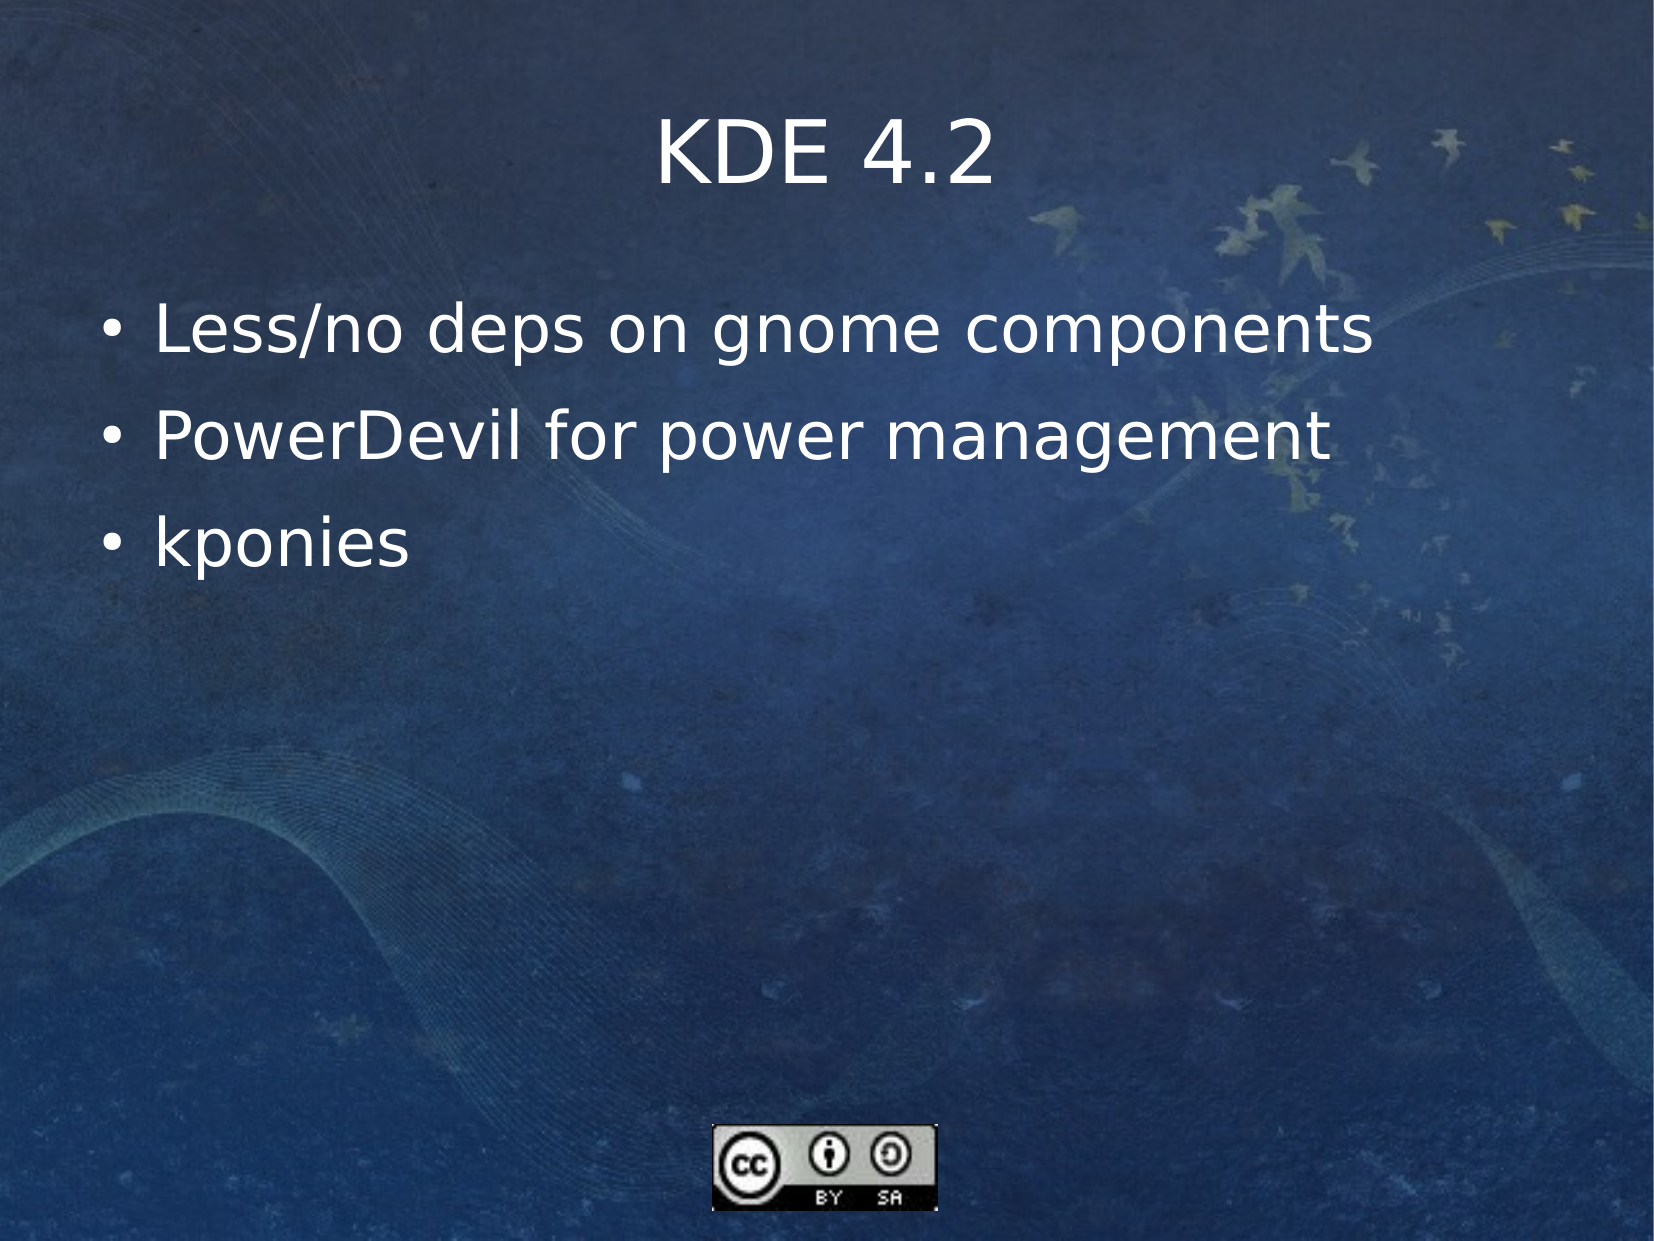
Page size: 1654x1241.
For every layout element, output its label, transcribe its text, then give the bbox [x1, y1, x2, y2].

list Less/no deps on gnome components PowerDevil for power management kponies [82, 290, 1571, 1094]
title KDE 4.2 [82, 56, 1571, 250]
picture [0, 0, 1654, 1241]
